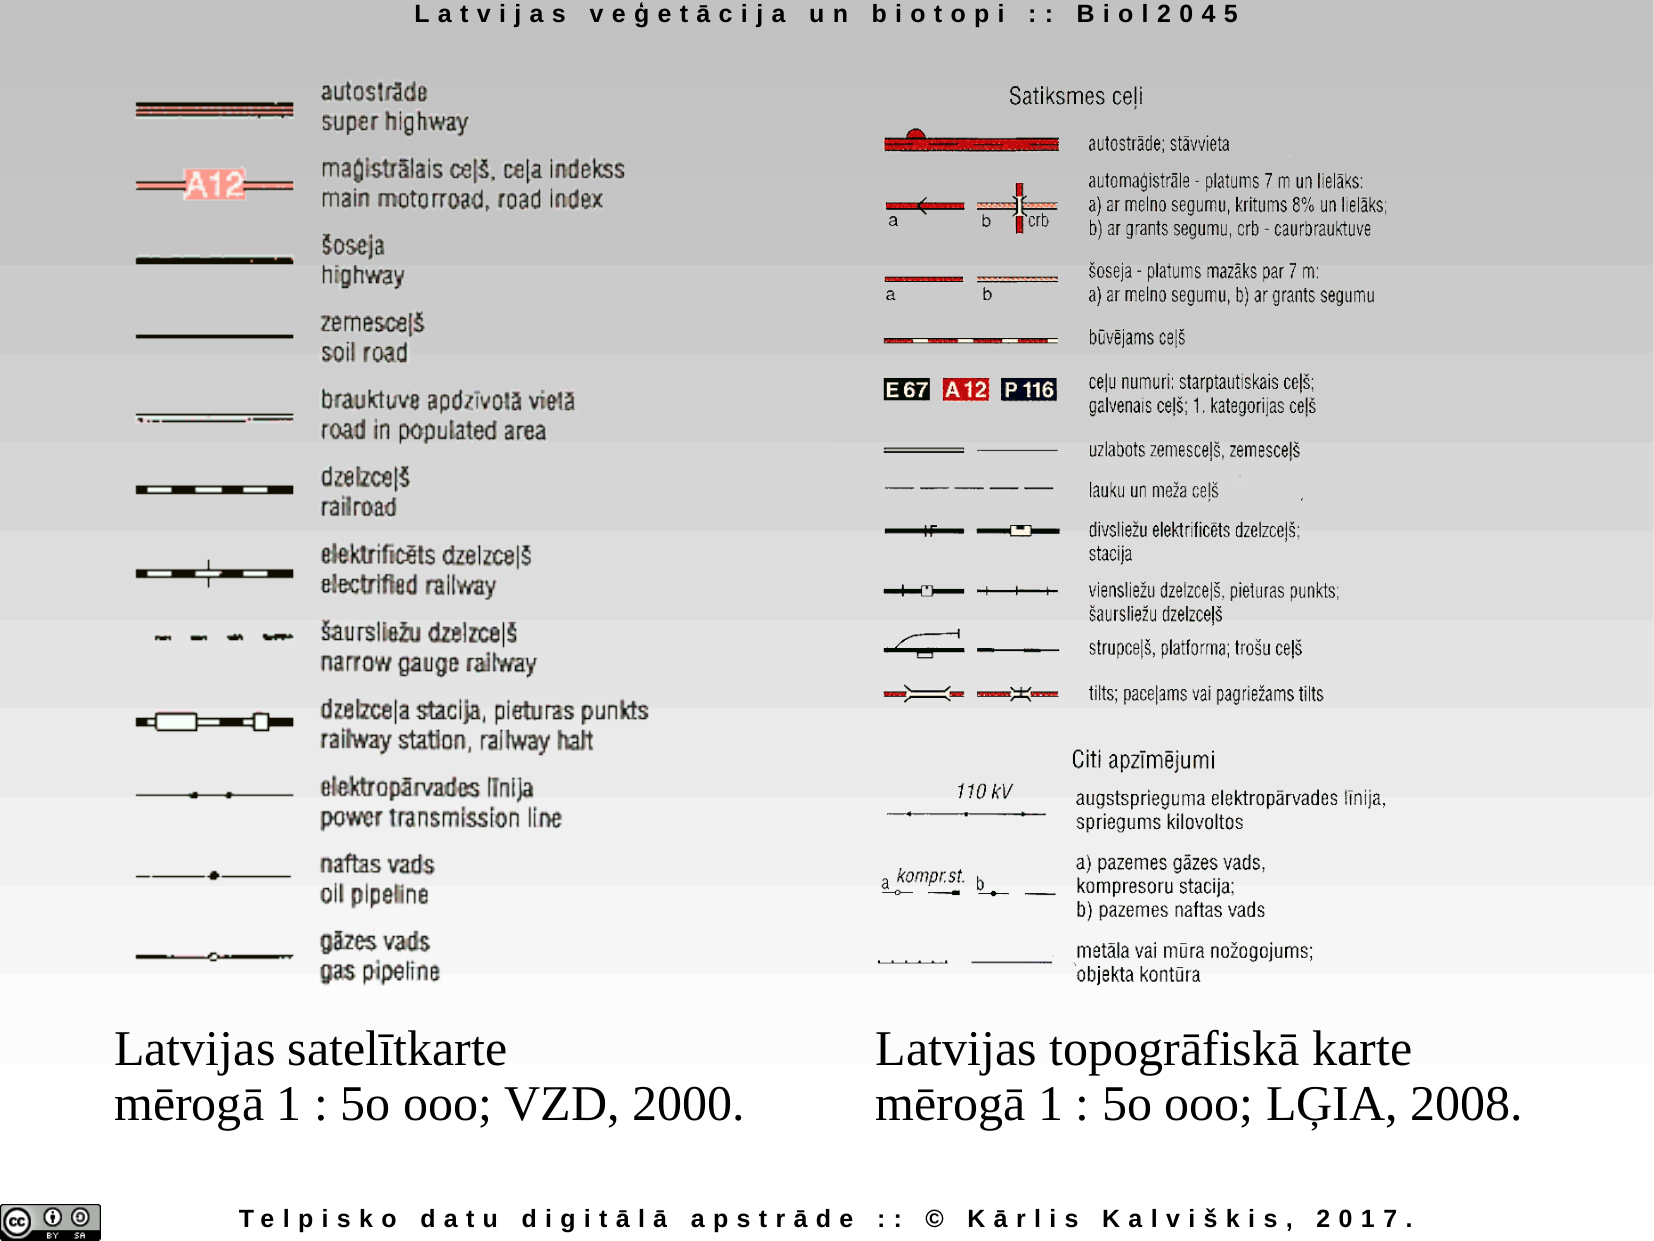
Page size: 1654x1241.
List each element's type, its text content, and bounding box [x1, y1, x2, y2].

text_box Latvijas satelītkarte mērogā 1 : 5o ooo; VZD, 2000. [114, 1021, 745, 1132]
text_box Latvijas topogrāfiskā karte mērogā 1 : 5o ooo; LĢIA, 2008. [875, 1021, 1524, 1132]
picture [0, 0, 1654, 1241]
